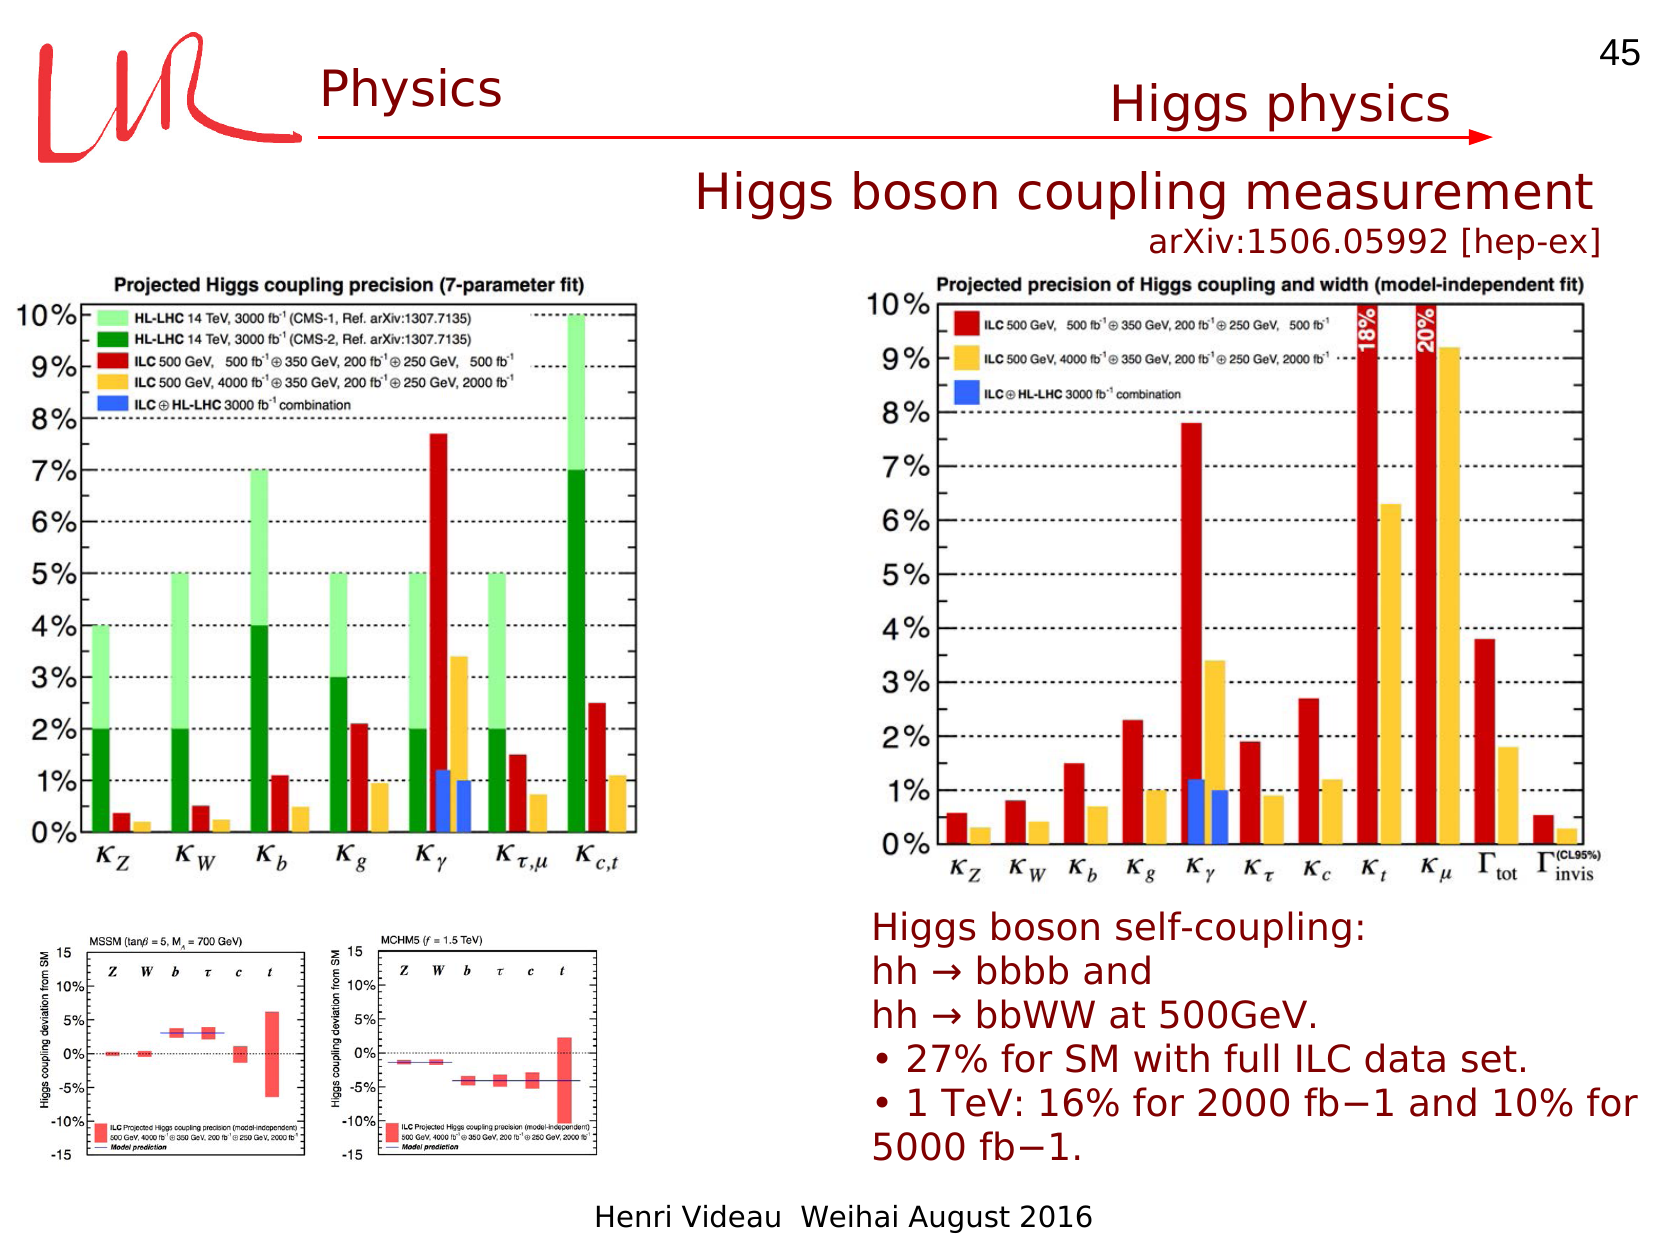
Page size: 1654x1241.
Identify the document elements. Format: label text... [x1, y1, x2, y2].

text_box Higgs boson coupling measurement [694, 163, 1597, 222]
text_box arXiv:1506.05992 [hep-ex] [1148, 222, 1599, 262]
picture [0, 246, 704, 897]
picture [832, 263, 1638, 913]
picture [24, 906, 616, 1184]
picture [38, 32, 302, 163]
text_box Higgs physics [1109, 74, 1454, 134]
text_box Higgs boson self-coupling: hh → bbbb and hh → bbWW at 500GeV. • 27% for SM with full ILC data set. • 1 TeV: 16% for 2000 fb−1 and 10% for 5000 fb−1. [871, 905, 1631, 1170]
